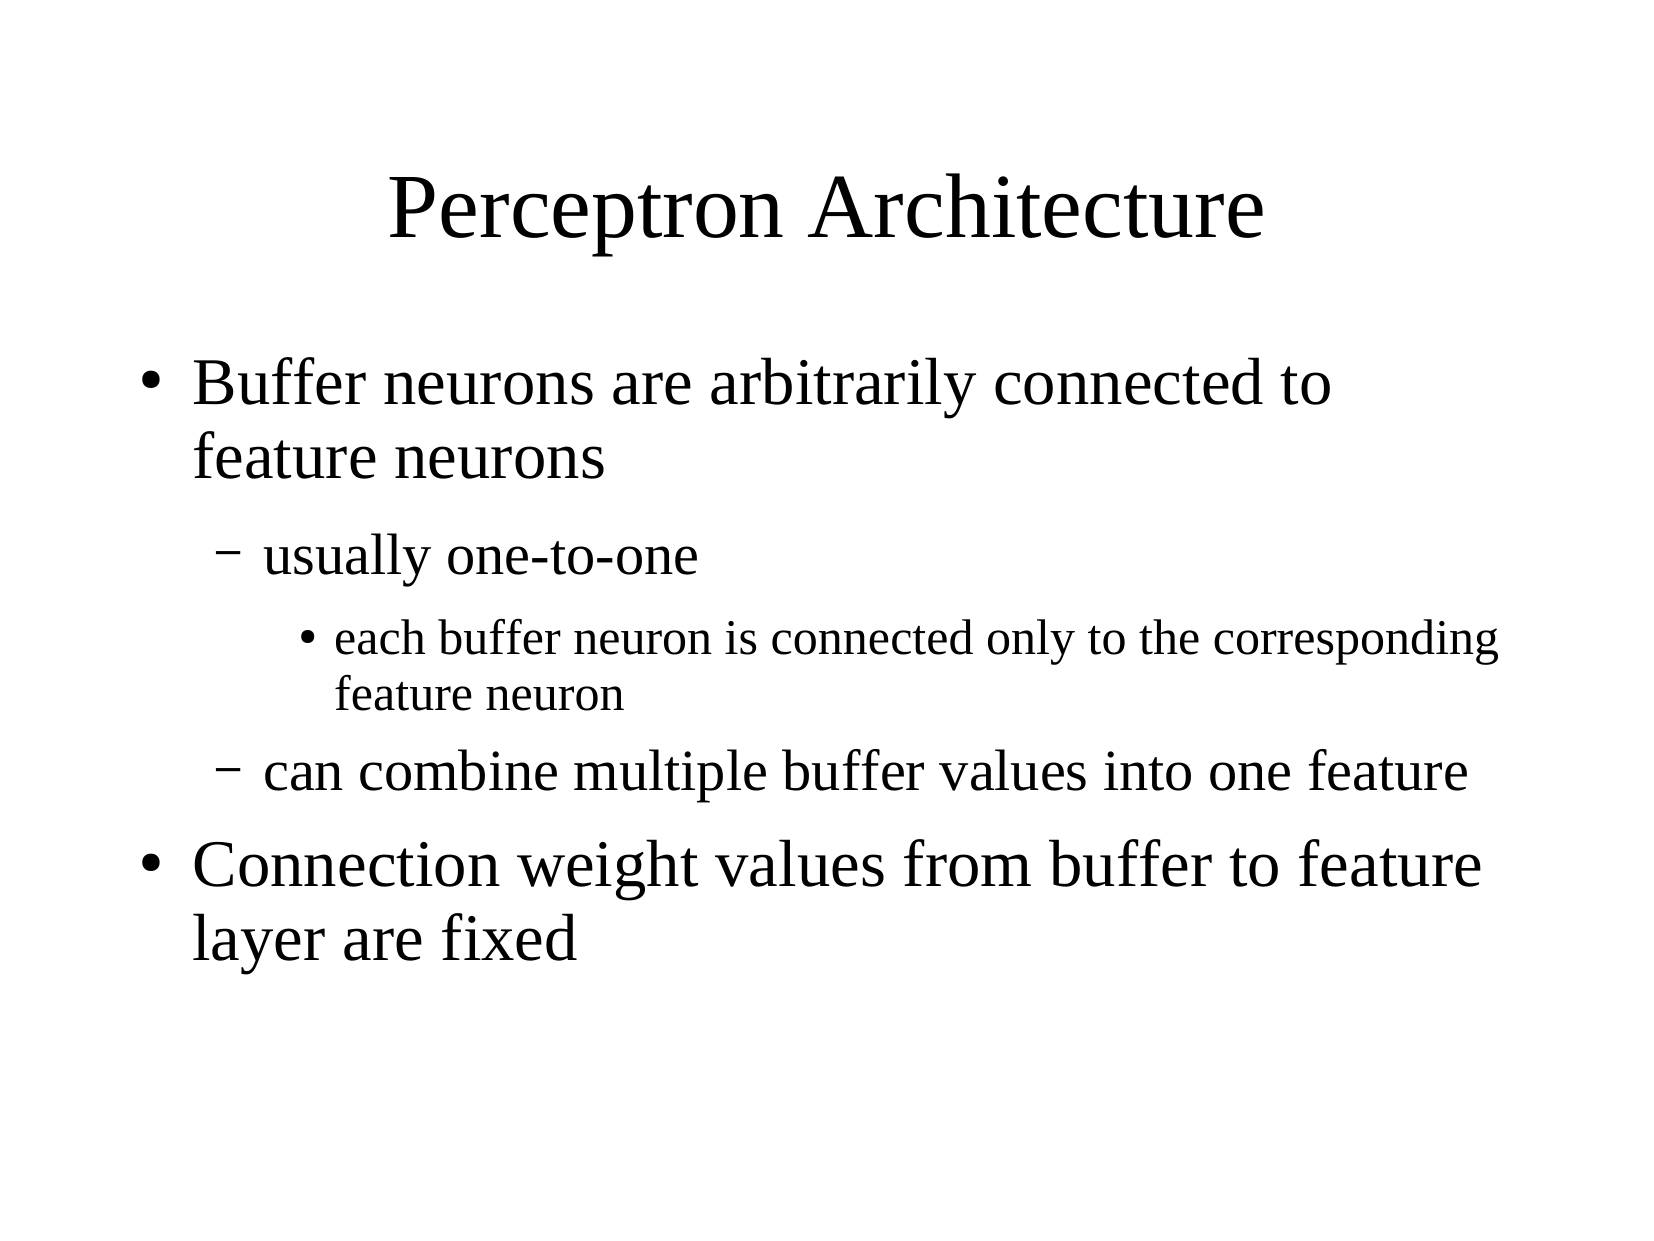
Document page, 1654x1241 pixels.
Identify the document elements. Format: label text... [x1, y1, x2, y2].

title Perceptron Architecture [121, 102, 1534, 311]
list Buffer neurons are arbitrarily connected to feature neurons usually one-to-one each buffer neuron is connected only to the corresponding feature neuron can combine multiple buffer values into one feature Connection weight values from buffer to feature layer are fixed [121, 344, 1534, 1127]
